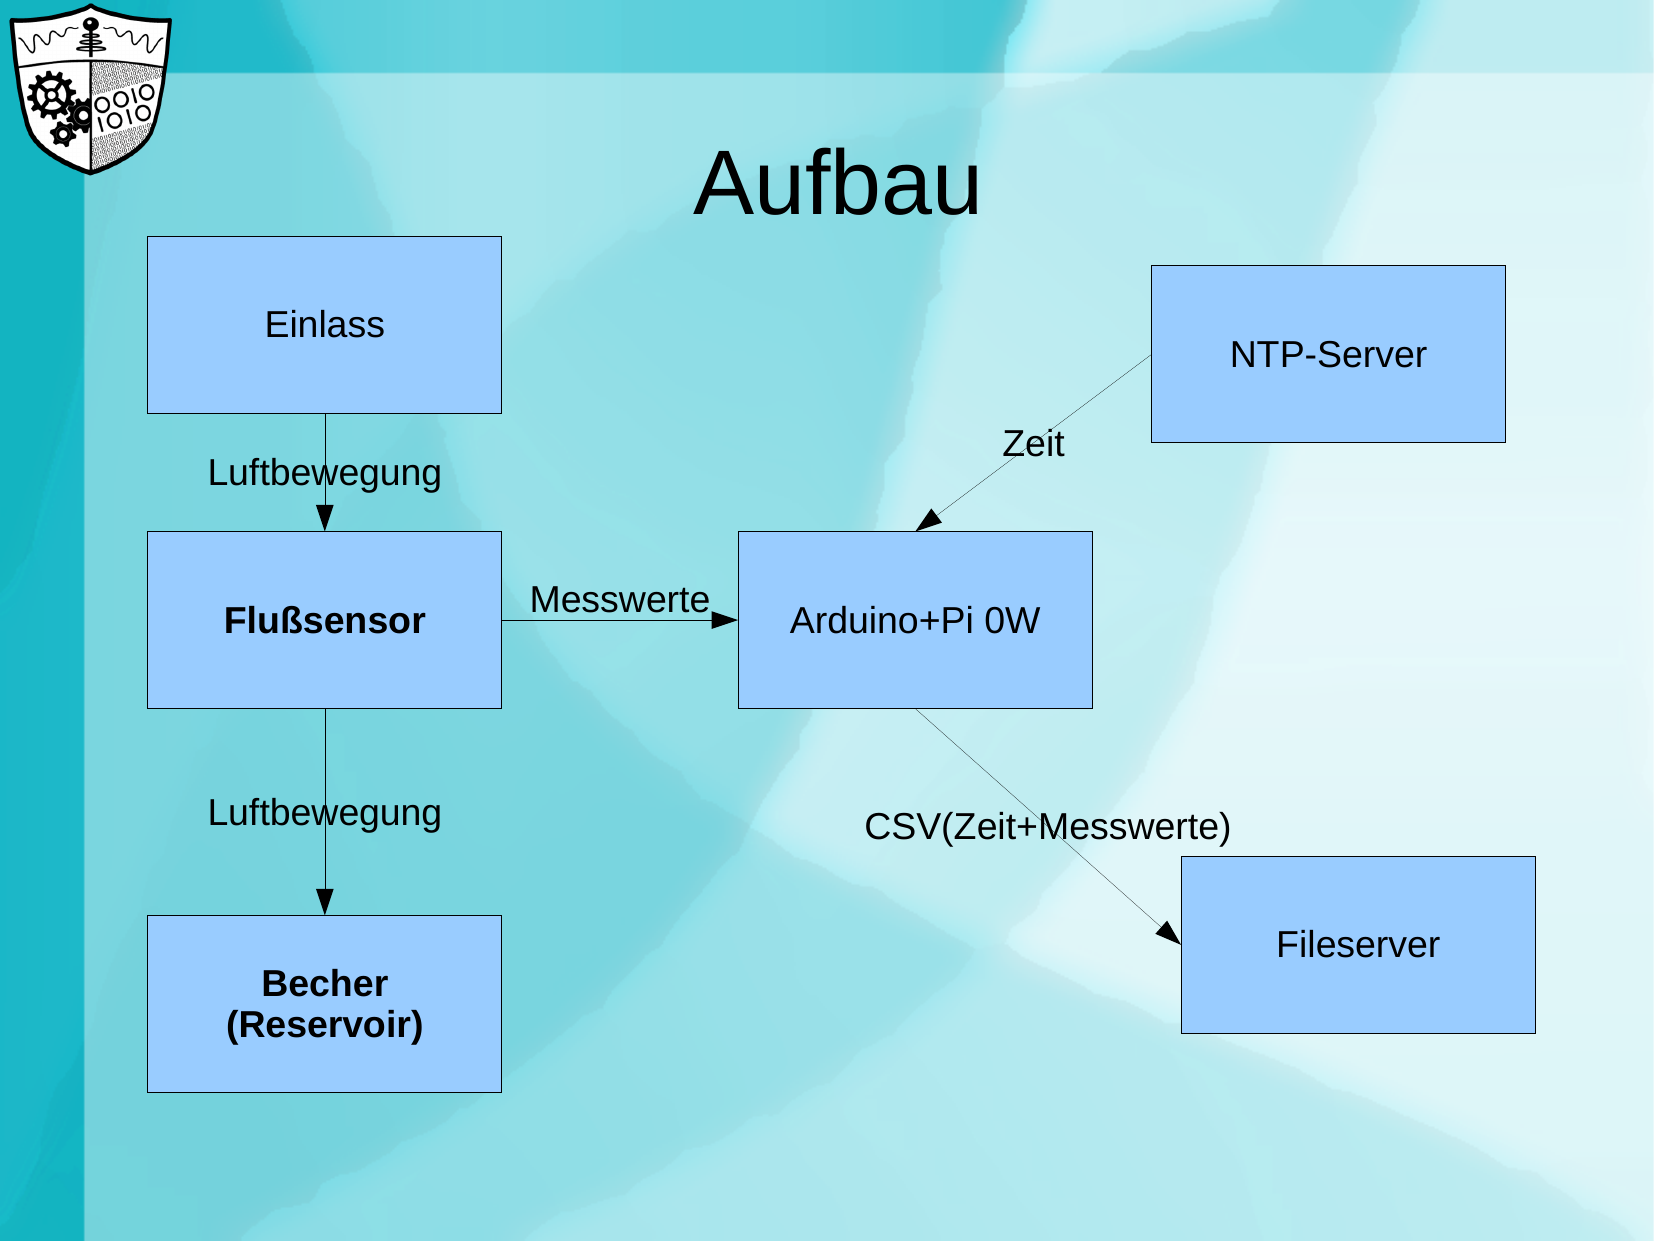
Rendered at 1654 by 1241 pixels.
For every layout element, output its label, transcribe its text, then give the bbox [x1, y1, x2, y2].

title Aufbau [94, 78, 1583, 287]
text_box Becher (Reservoir) [147, 915, 502, 1093]
picture [0, 0, 1654, 1241]
text_box Arduino+Pi 0W [738, 531, 1093, 709]
text_box Einlass [147, 236, 502, 414]
text_box Fileserver [1181, 856, 1536, 1034]
text_box NTP-Server [1151, 265, 1506, 443]
text_box Flußsensor [147, 531, 502, 709]
